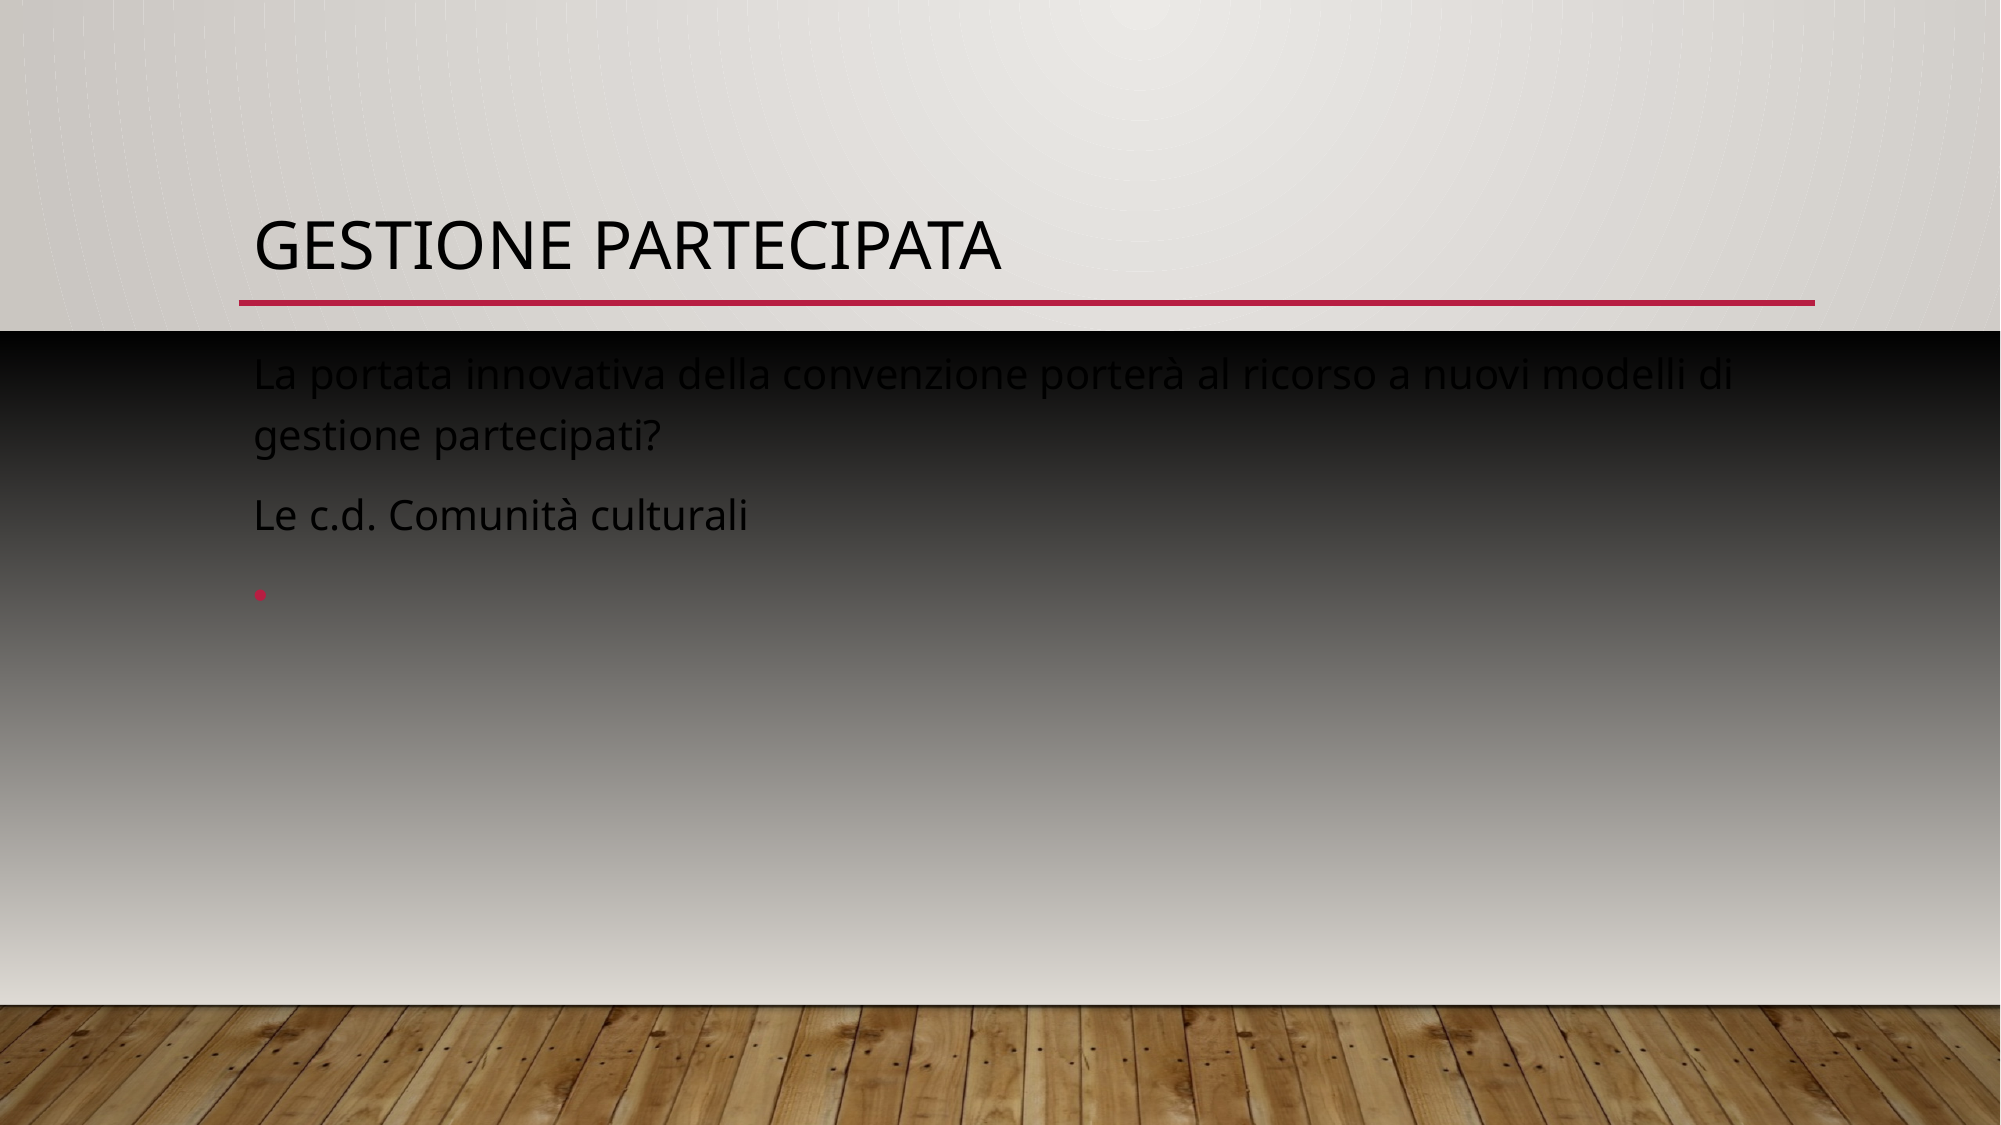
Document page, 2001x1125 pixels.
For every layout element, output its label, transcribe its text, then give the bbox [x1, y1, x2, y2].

title Gestione partecipata [238, 131, 1814, 305]
list La portata innovativa della convenzione porterà al ricorso a nuovi modelli di gestione partecipati? Le c.d. Comunità culturali [238, 330, 1814, 897]
